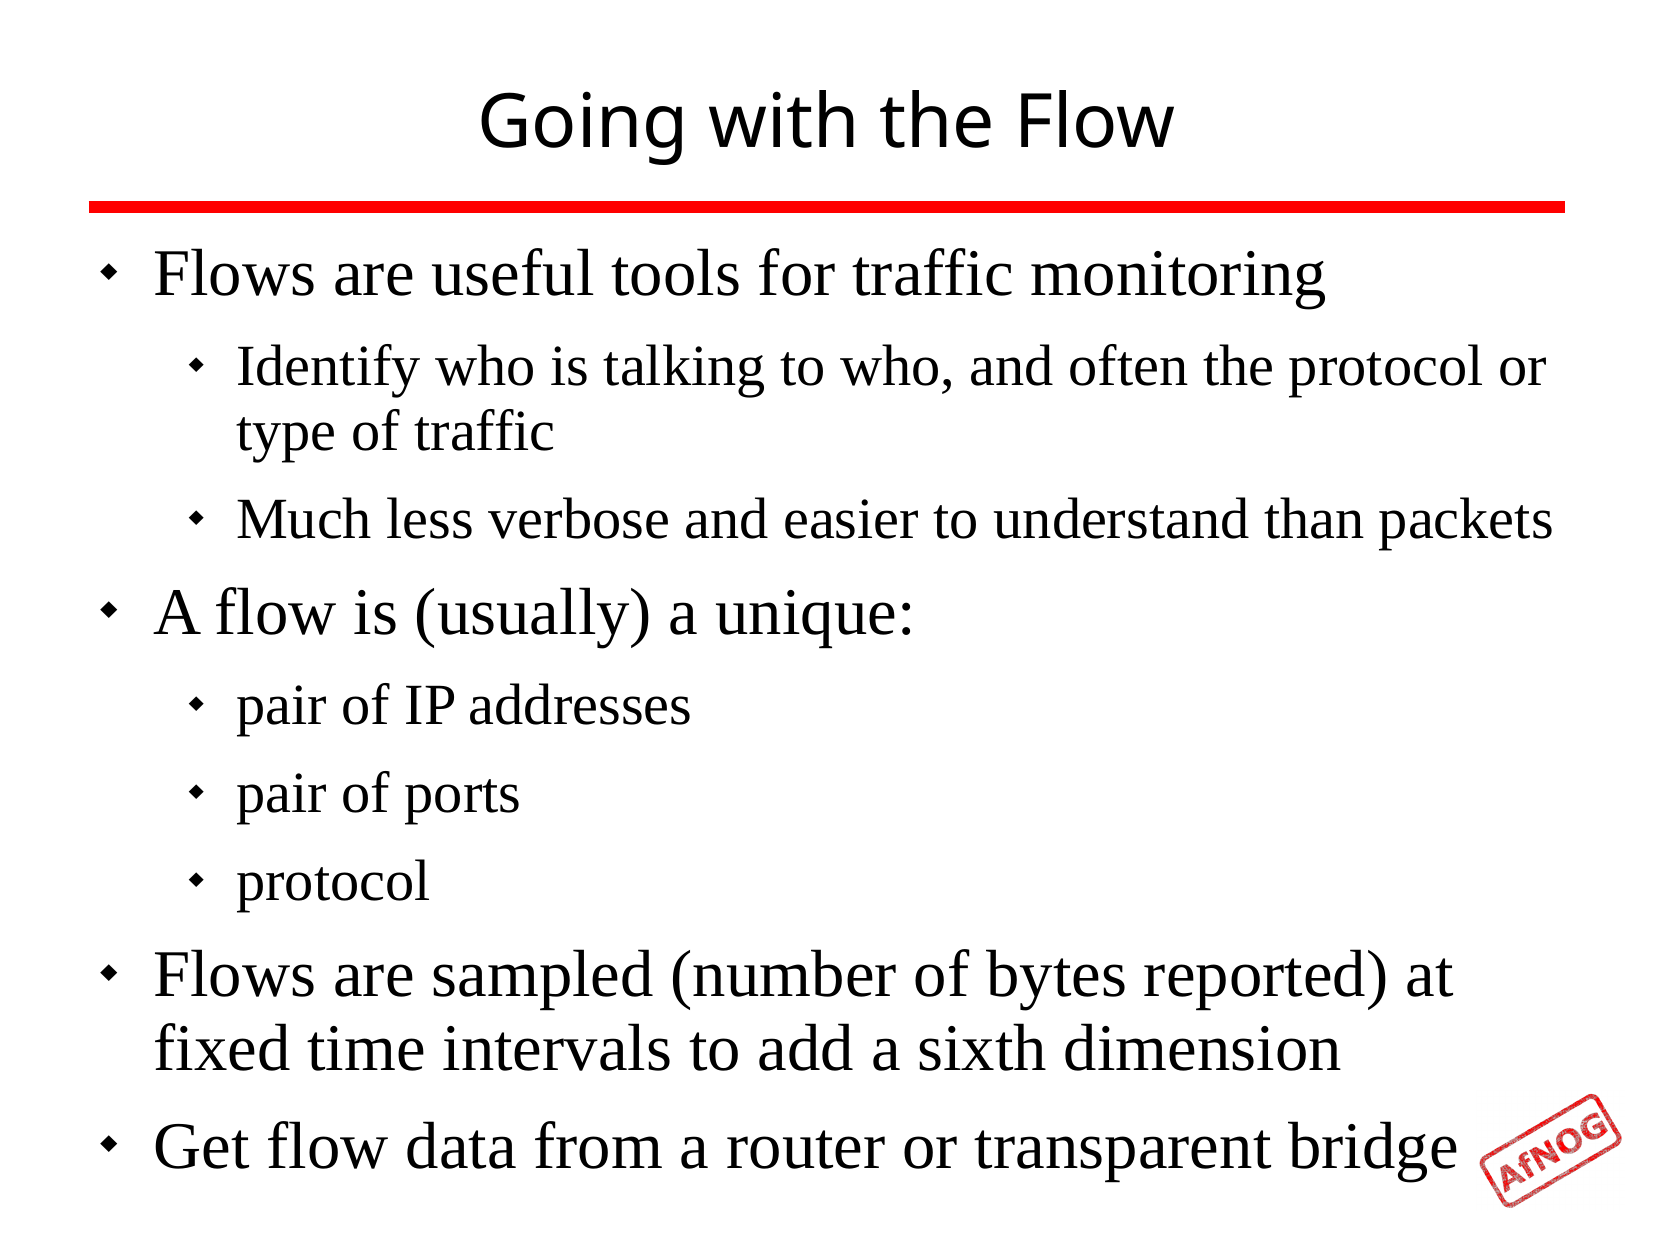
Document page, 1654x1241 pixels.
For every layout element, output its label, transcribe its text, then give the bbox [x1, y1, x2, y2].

picture [1476, 1090, 1625, 1211]
list Flows are useful tools for traffic monitoring Identify who is talking to who, and often the protocol or type of traffic Much less verbose and easier to understand than packets A flow is (usually) a unique: pair of IP addresses pair of ports protocol Flows are sampled (number of bytes reported) at fixed time intervals to add a sixth dimension Get flow data from a router or transparent bridge [82, 236, 1571, 1183]
title Going with the Flow [82, 29, 1571, 207]
